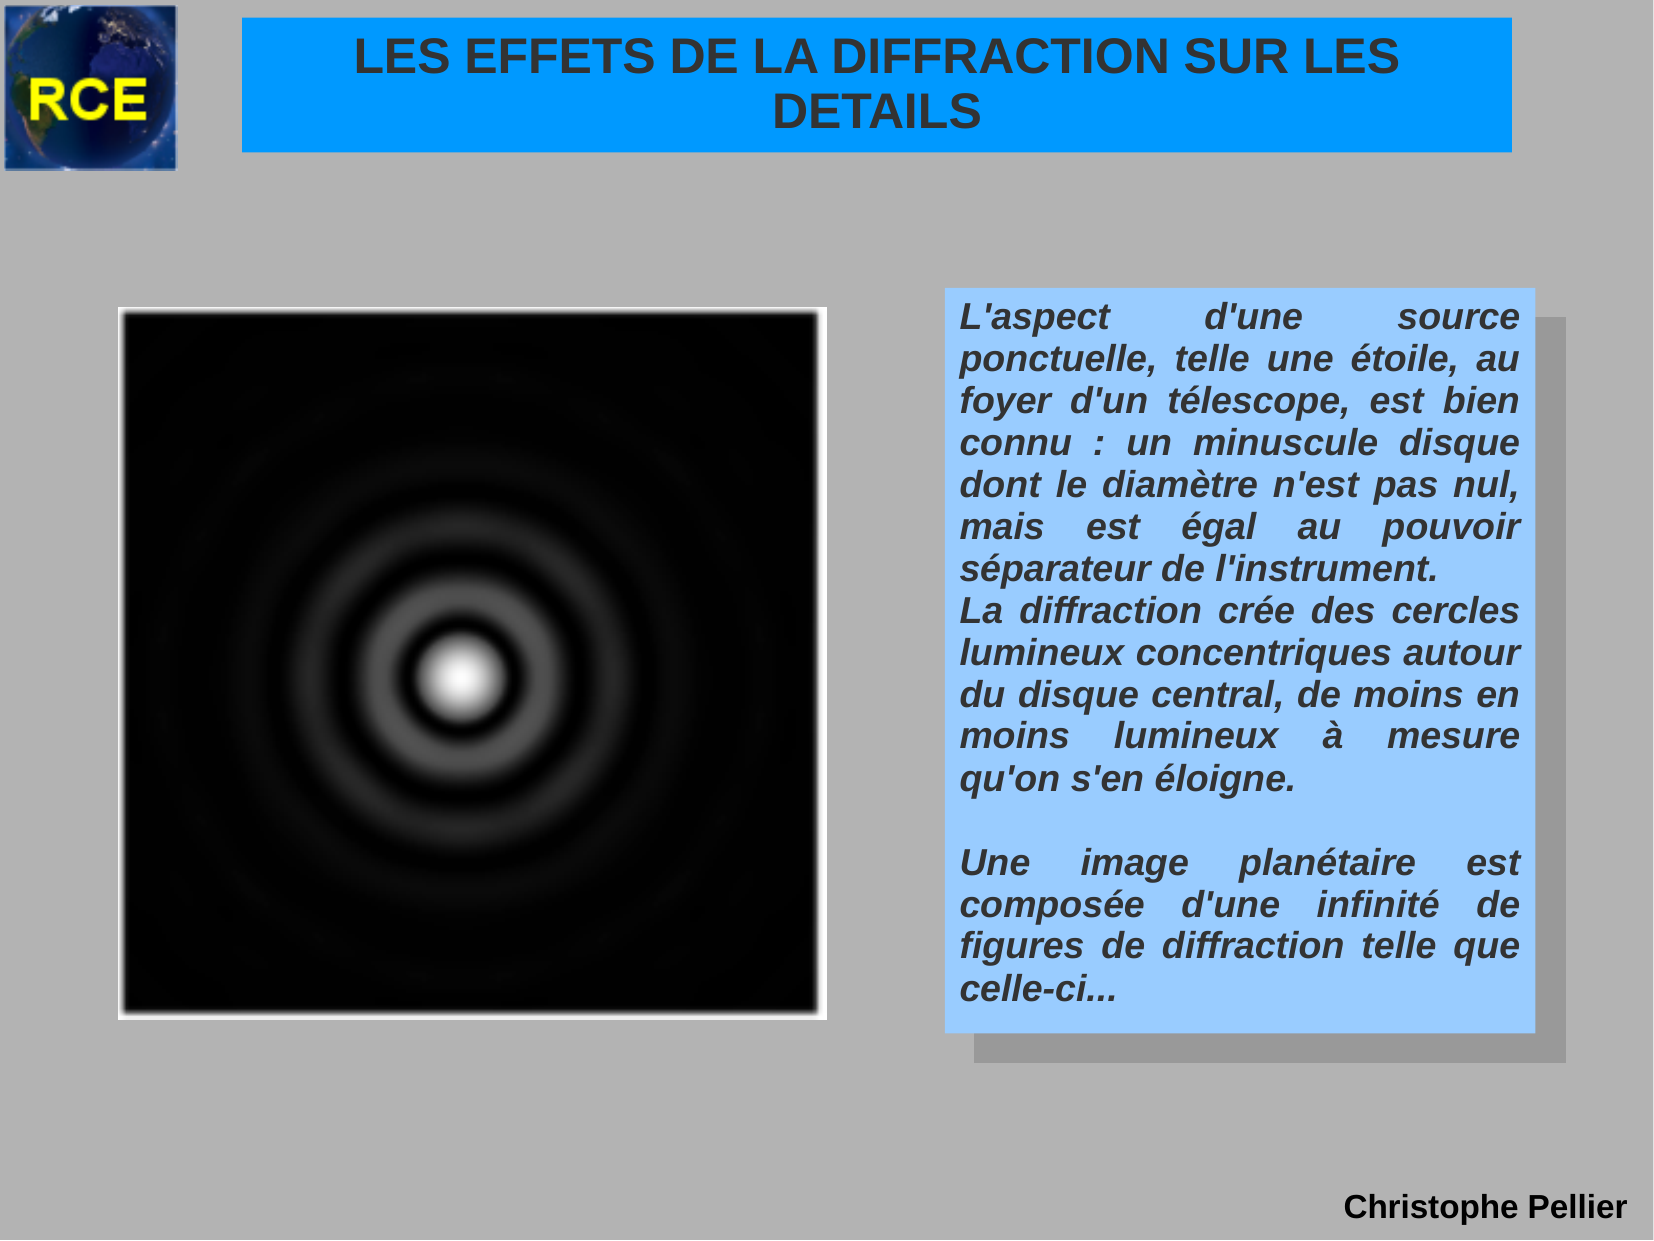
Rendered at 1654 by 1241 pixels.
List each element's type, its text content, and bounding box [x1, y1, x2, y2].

text_box LES EFFETS DE LA DIFFRACTION SUR LES DETAILS [242, 17, 1512, 153]
text_box Christophe Pellier [1328, 1181, 1654, 1241]
picture [4, 5, 178, 171]
picture [118, 307, 827, 1020]
text_box L'aspect d'une source ponctuelle, telle une étoile, au foyer d'un télescope, est bien connu : un minuscule disque dont le diamètre n'est pas nul, mais est égal au pouvoir séparateur de l'instrument. La diffraction crée des cercles lumineux concentriques autour du disque central, de moins en moins lumineux à mesure qu'on s'en éloigne. Une image planétaire est composée d'une infinité de figures de diffraction telle que celle-ci... [944, 287, 1536, 1034]
